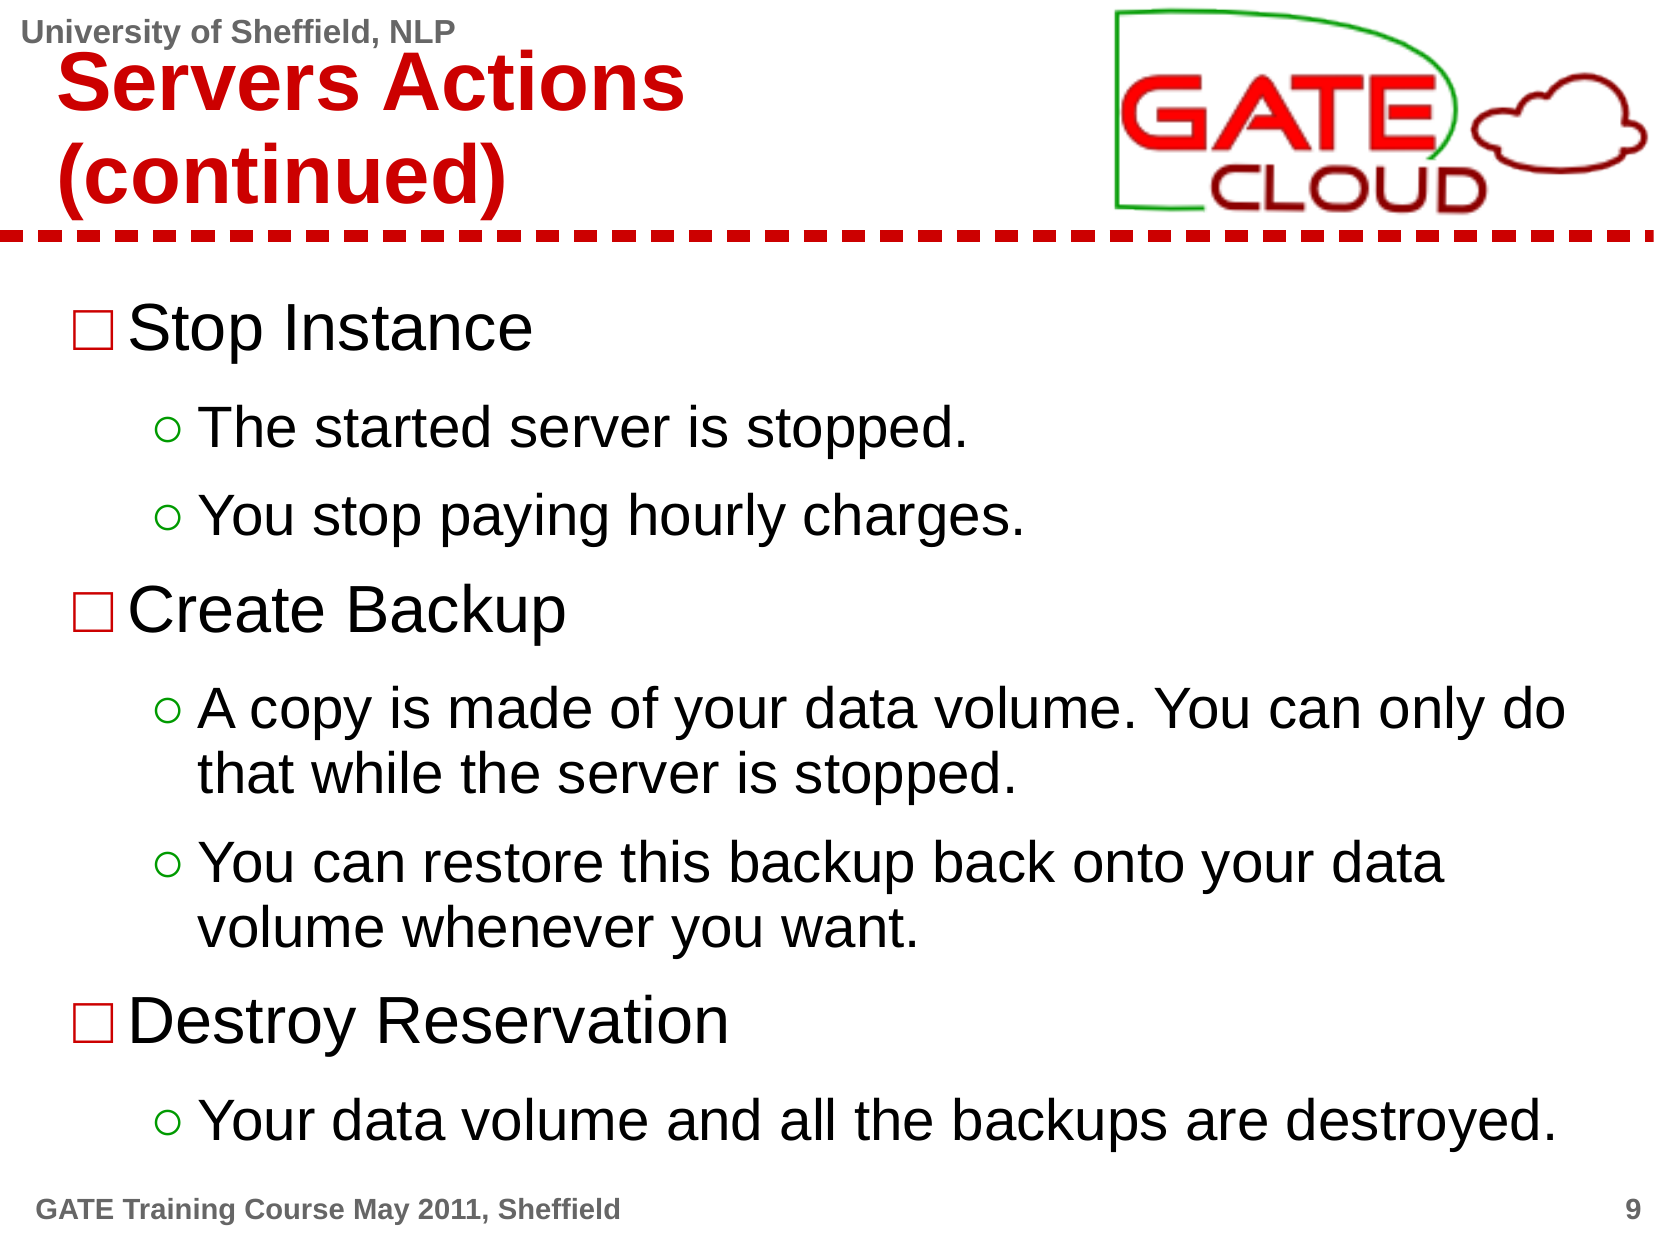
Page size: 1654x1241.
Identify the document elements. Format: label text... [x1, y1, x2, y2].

list Stop Instance The started server is stopped. You stop paying hourly charges. Create Backup A copy is made of your data volume. You can only do that while the server is stopped. You can restore this backup back onto your data volume whenever you want. Destroy Reservation Your data volume and all the backups are destroyed. [56, 290, 1598, 1153]
picture [1110, 5, 1654, 223]
title Servers Actions (continued) [56, 35, 1120, 222]
